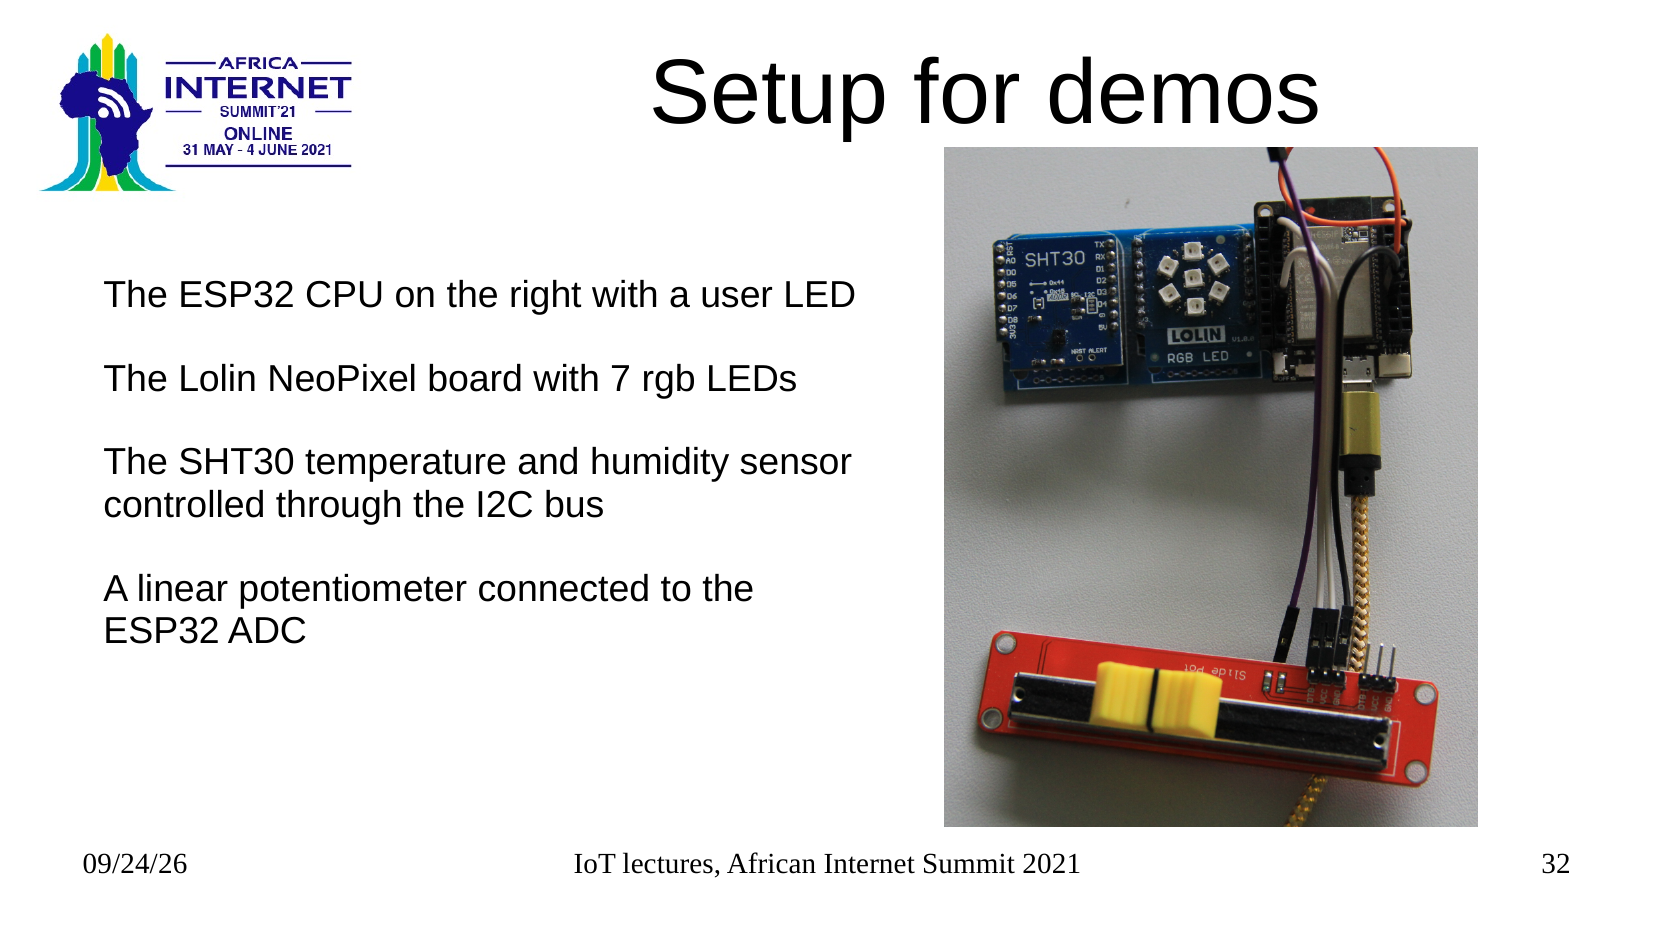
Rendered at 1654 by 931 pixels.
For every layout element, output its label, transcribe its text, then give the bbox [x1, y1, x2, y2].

title Setup for demos [402, 14, 1570, 170]
picture [9, 11, 384, 207]
picture [944, 147, 1478, 827]
text_box The ESP32 CPU on the right with a user LED The Lolin NeoPixel board with 7 rgb LEDs The SHT30 temperature and humidity sensor controlled through the I2C bus A linear potentiometer connected to the ESP32 ADC [88, 265, 872, 701]
